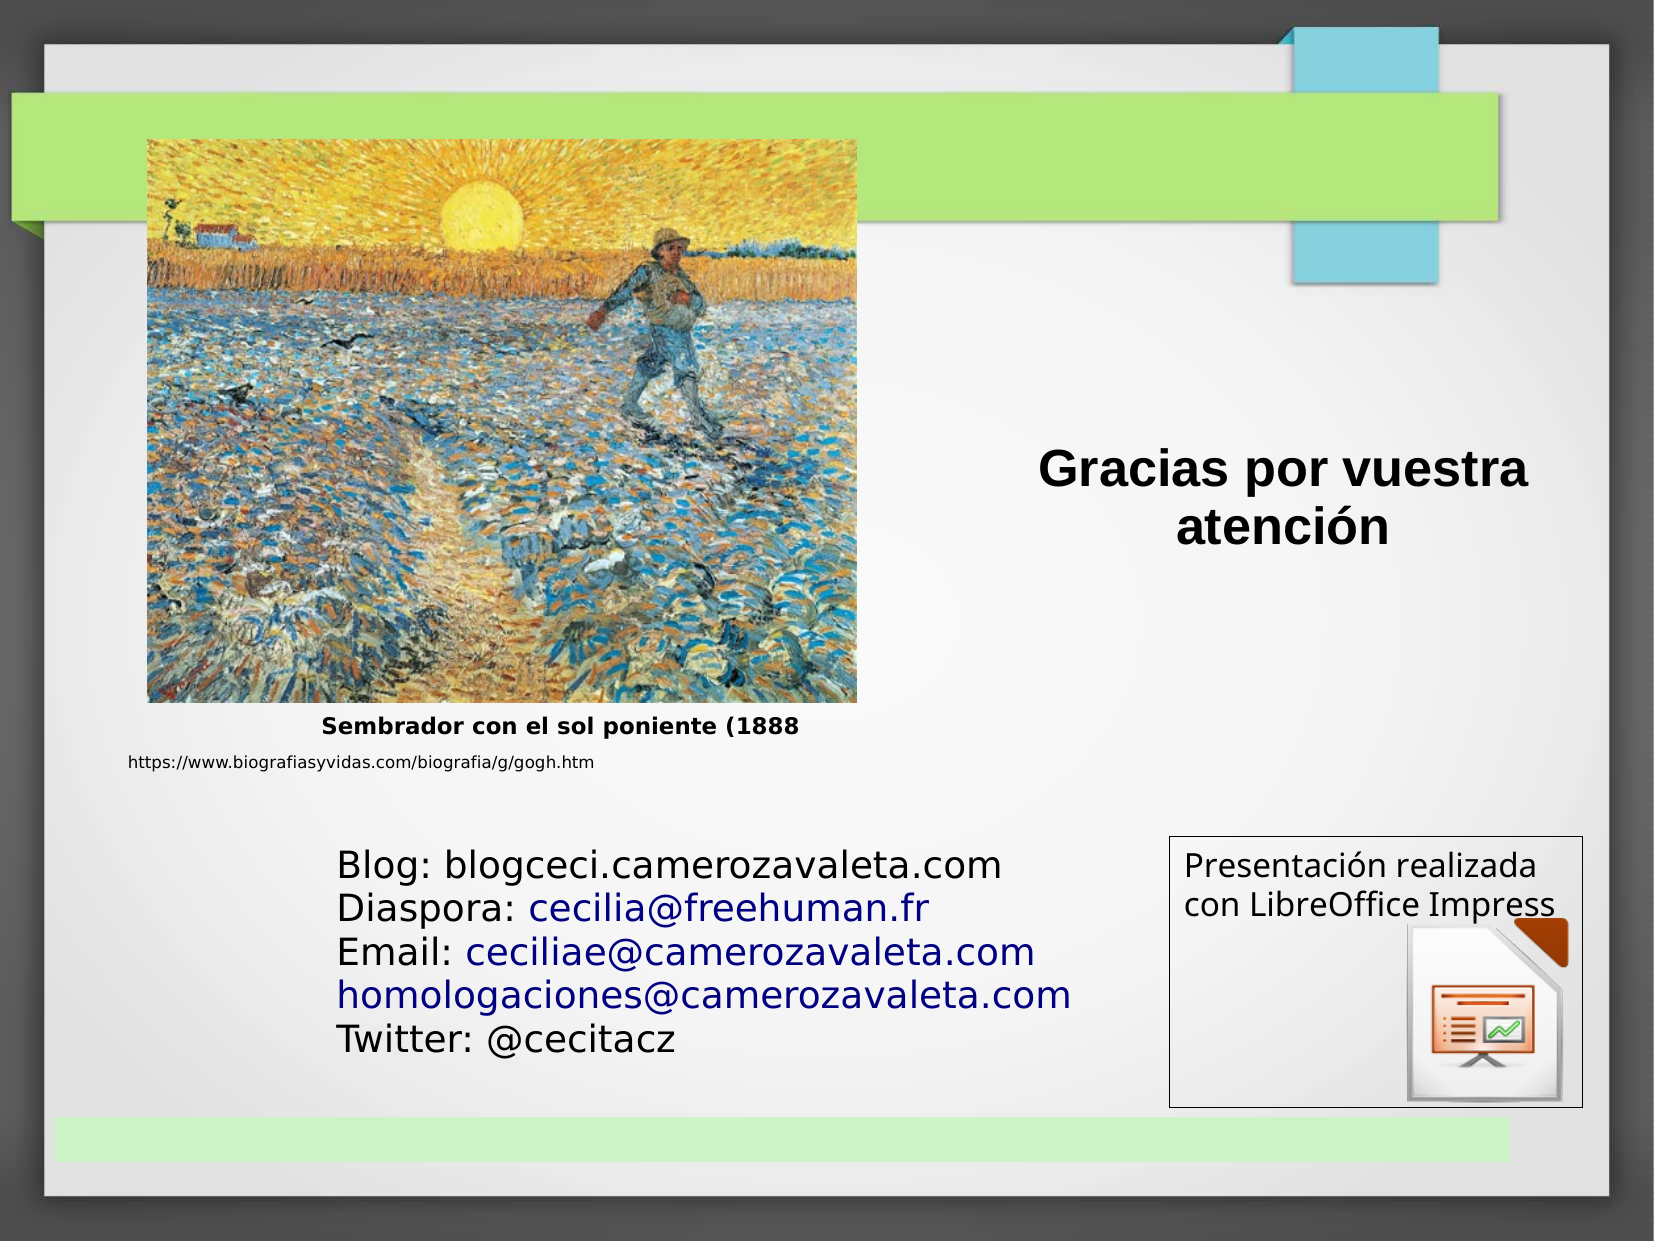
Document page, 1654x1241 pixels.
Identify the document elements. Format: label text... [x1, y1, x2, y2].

text_box https://www.biografiasyvidas.com/biografia/g/gogh.htm [113, 745, 1187, 804]
text_box [55, 1117, 1510, 1162]
picture [0, 0, 1654, 1241]
list Gracias por vuestra atención [1021, 438, 1547, 558]
text_box Sembrador con el sol poniente (1888 [306, 705, 843, 745]
text_box Blog: blogceci.camerozavaleta.com Diaspora: cecilia@freehuman.fr Email: ceciliae@camerozavaleta.com homologaciones@camerozavaleta.com Twitter: @cecitacz [321, 836, 1169, 1069]
text_box Presentación realizada con LibreOffice Impress [1169, 836, 1583, 1108]
